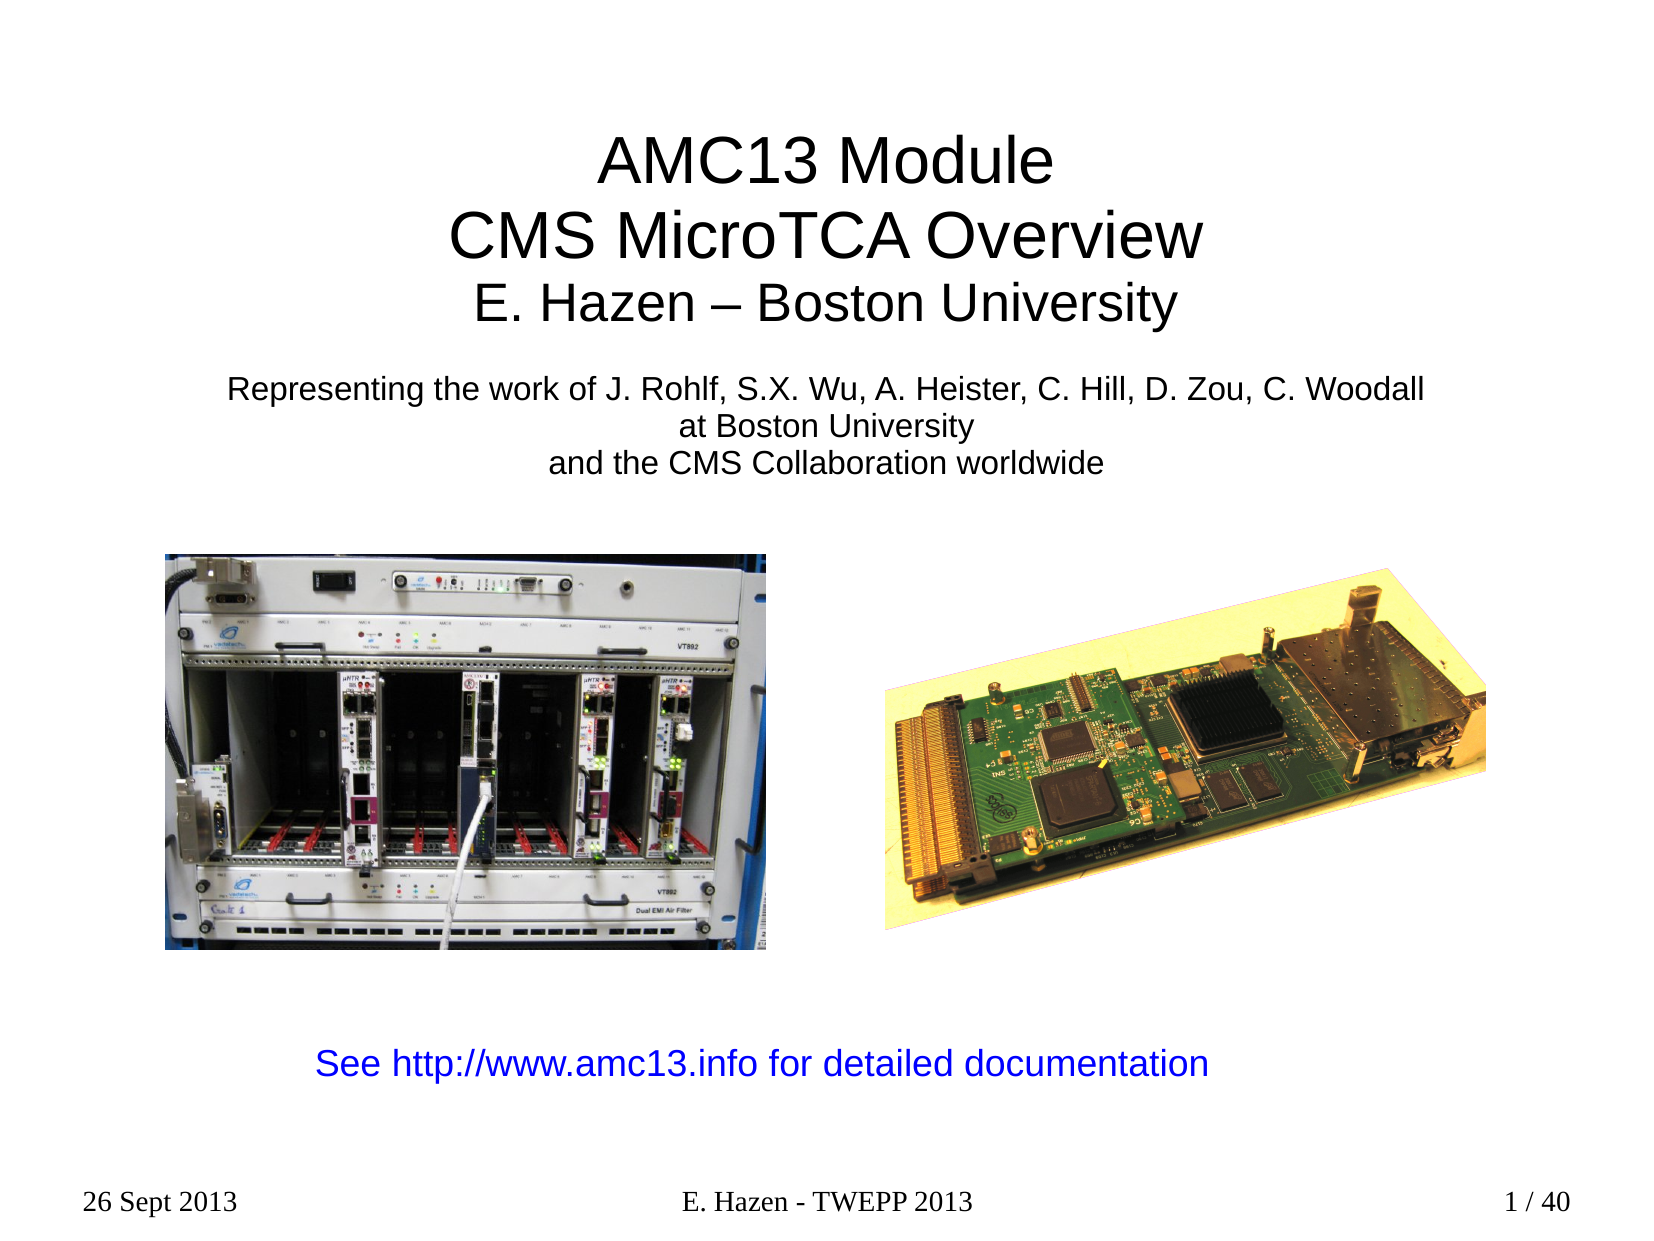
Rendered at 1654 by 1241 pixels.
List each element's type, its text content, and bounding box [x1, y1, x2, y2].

picture [885, 568, 1486, 931]
text_box See http://www.amc13.info for detailed documentation [300, 1035, 1225, 1092]
picture [165, 554, 766, 950]
subtitle AMC13 Module CMS MicroTCA Overview E. Hazen – Boston University Representing the work of J. Rohlf, S.X. Wu, A. Heister, C. Hill, D. Zou, C. Woodall at Boston University and the CMS Collaboration worldwide [82, 49, 1571, 556]
